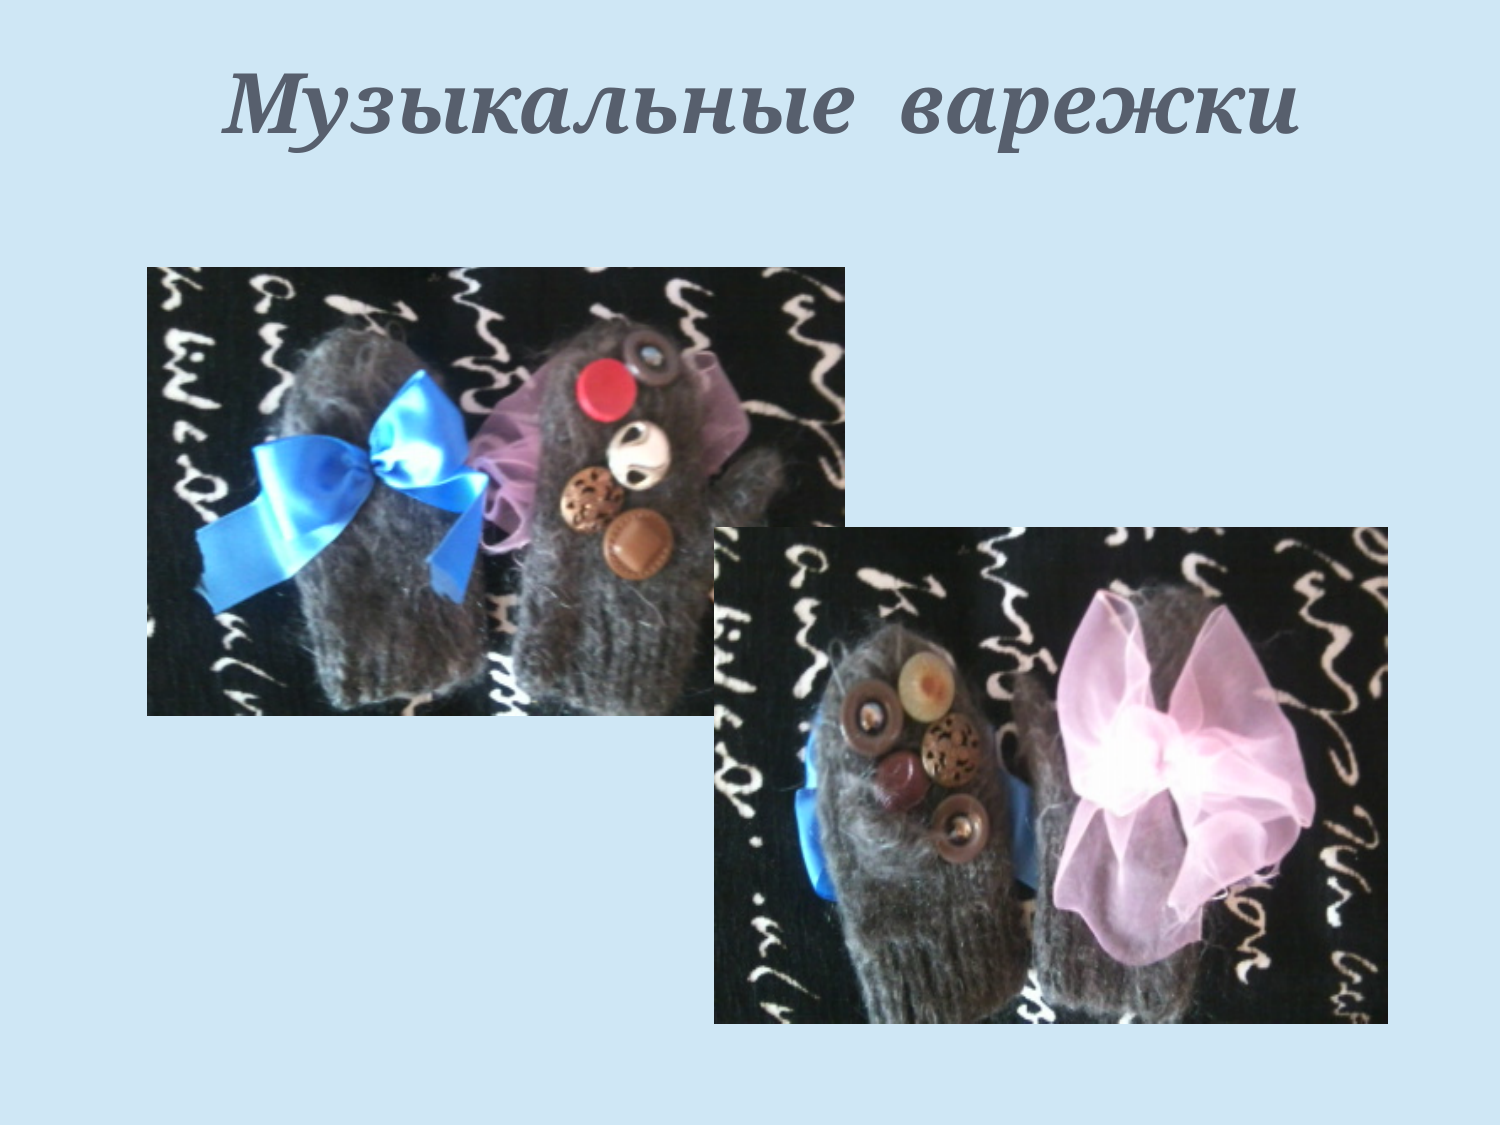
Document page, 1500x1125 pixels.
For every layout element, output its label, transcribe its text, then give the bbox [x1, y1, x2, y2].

picture [147, 267, 1388, 1024]
title Музыкальные варежки [50, 42, 1475, 213]
